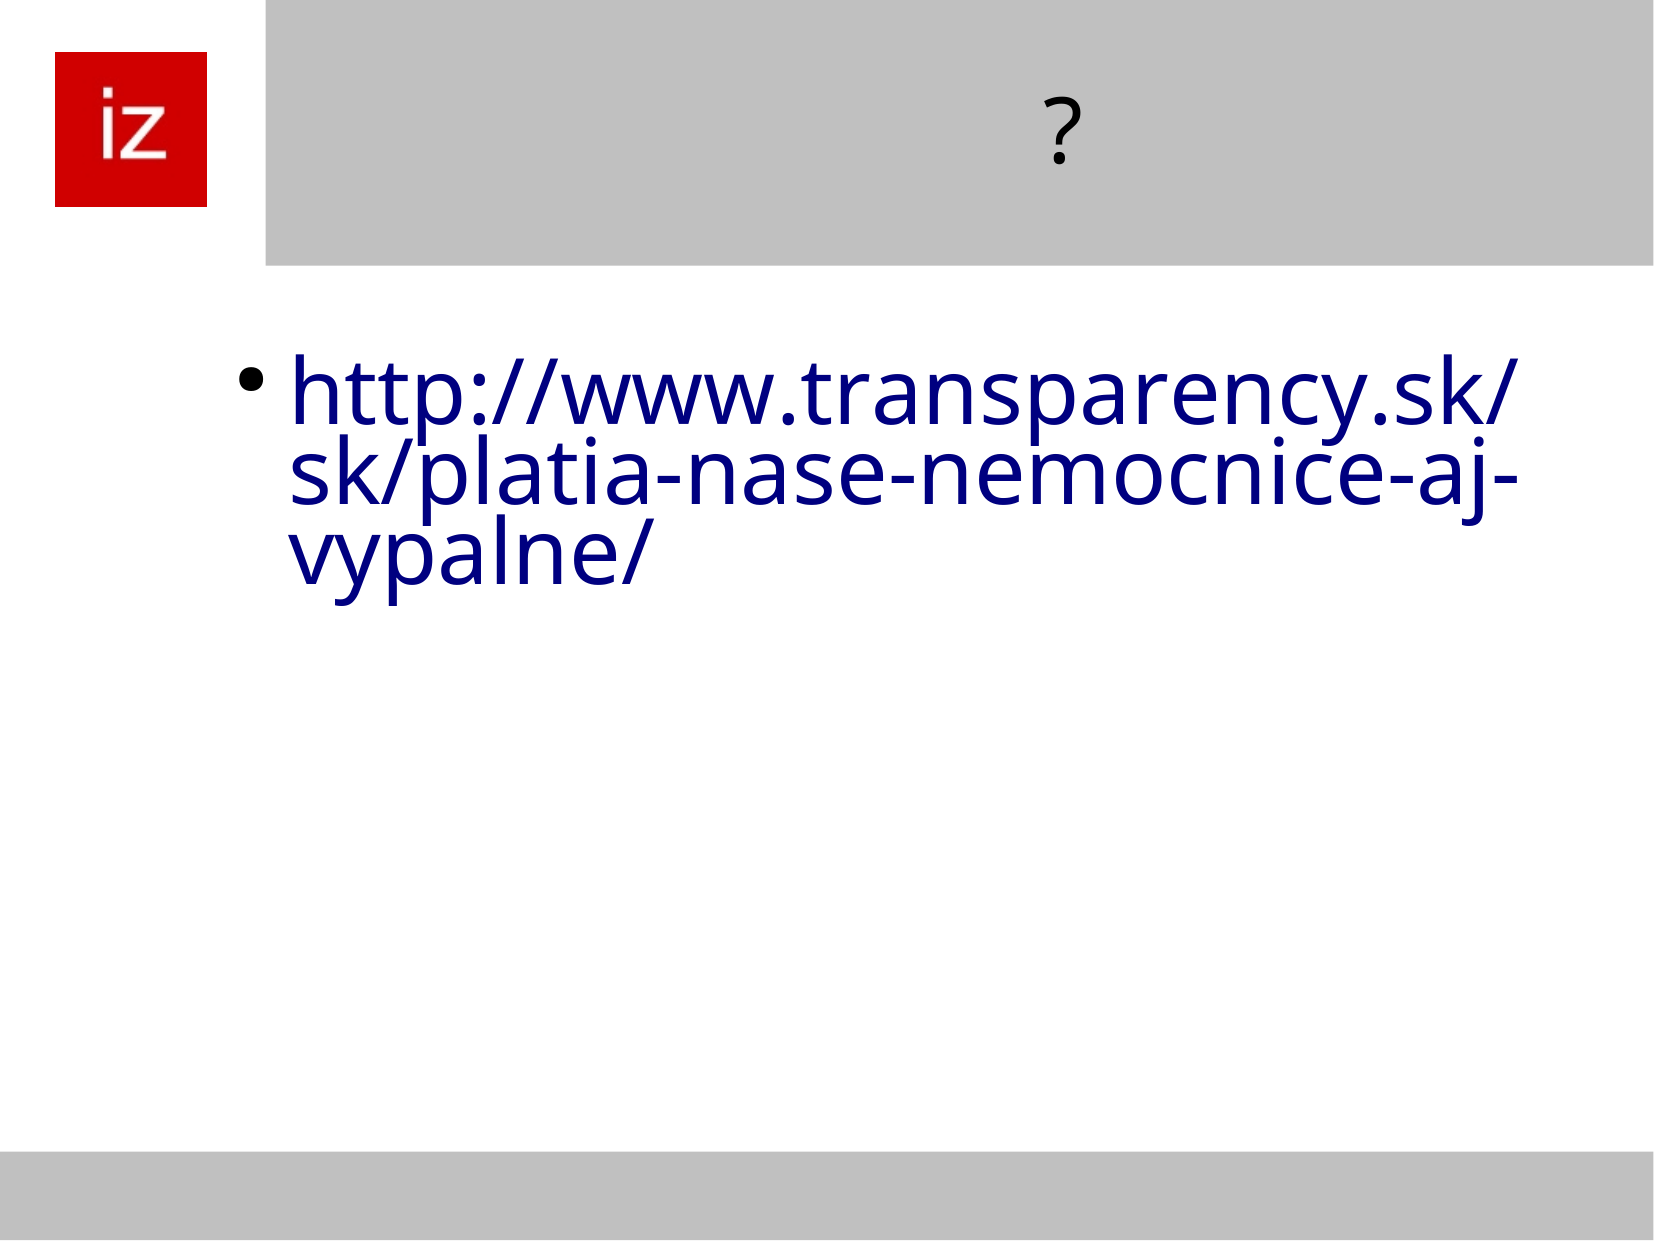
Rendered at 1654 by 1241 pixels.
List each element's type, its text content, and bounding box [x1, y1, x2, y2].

picture [55, 52, 207, 207]
title ? [561, 29, 1565, 237]
list http://www.transparency.sk/sk/platia-nase-nemocnice-aj-vypalne/ [121, 344, 1533, 1126]
